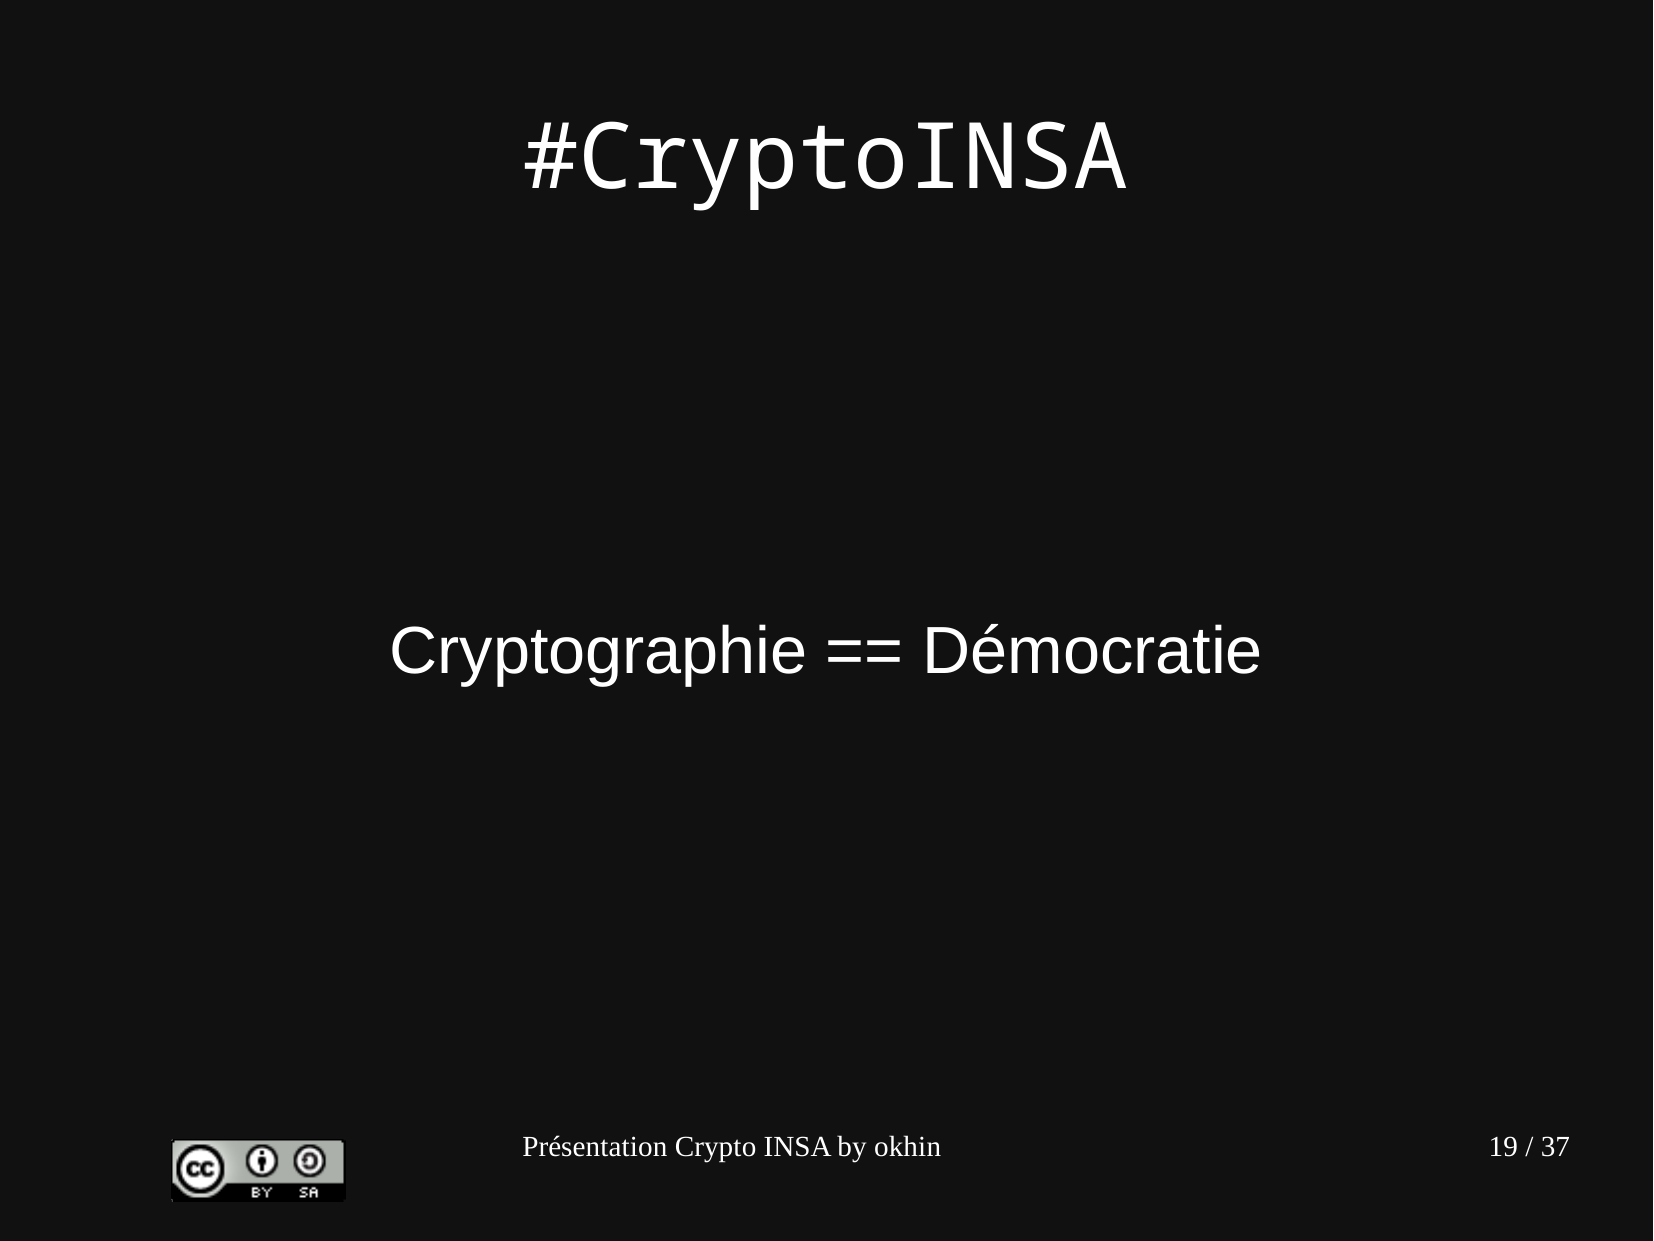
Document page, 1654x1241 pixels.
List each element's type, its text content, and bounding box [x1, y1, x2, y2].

subtitle Cryptographie == Démocratie [82, 290, 1571, 1010]
picture [171, 1139, 346, 1202]
title #CryptoINSA [82, 49, 1571, 257]
